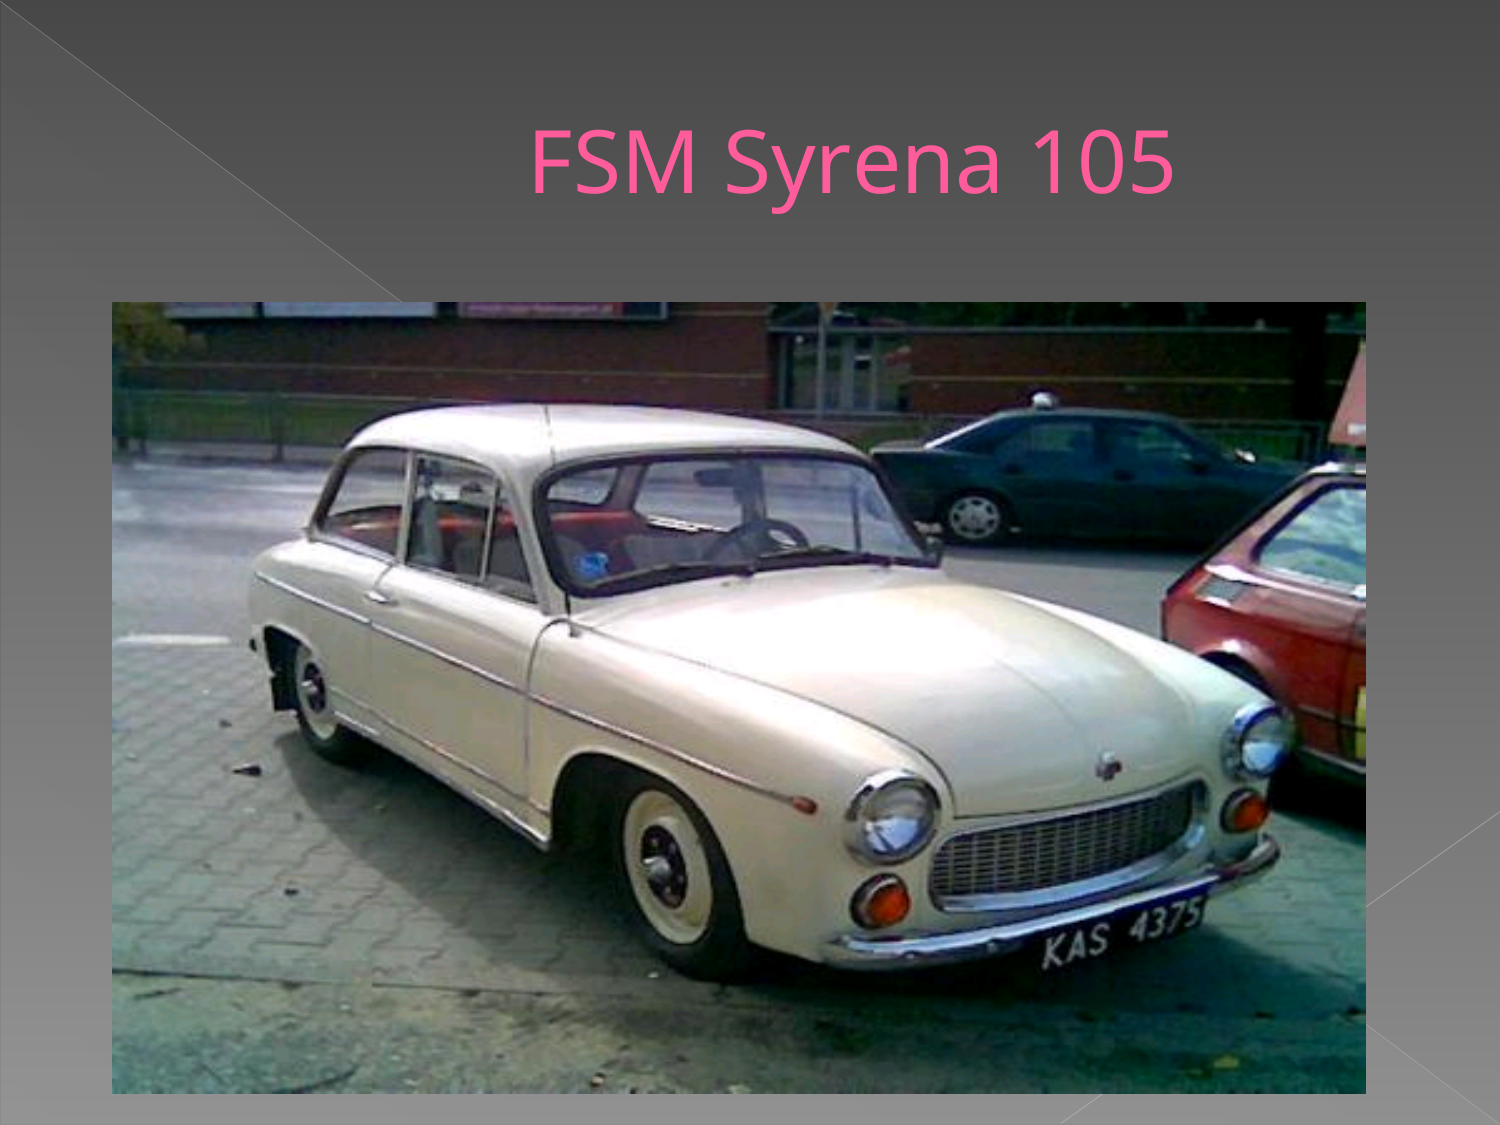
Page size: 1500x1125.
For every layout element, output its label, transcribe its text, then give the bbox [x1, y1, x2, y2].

title FSM Syrena 105 [75, 43, 1426, 274]
picture [75, 302, 1426, 1094]
